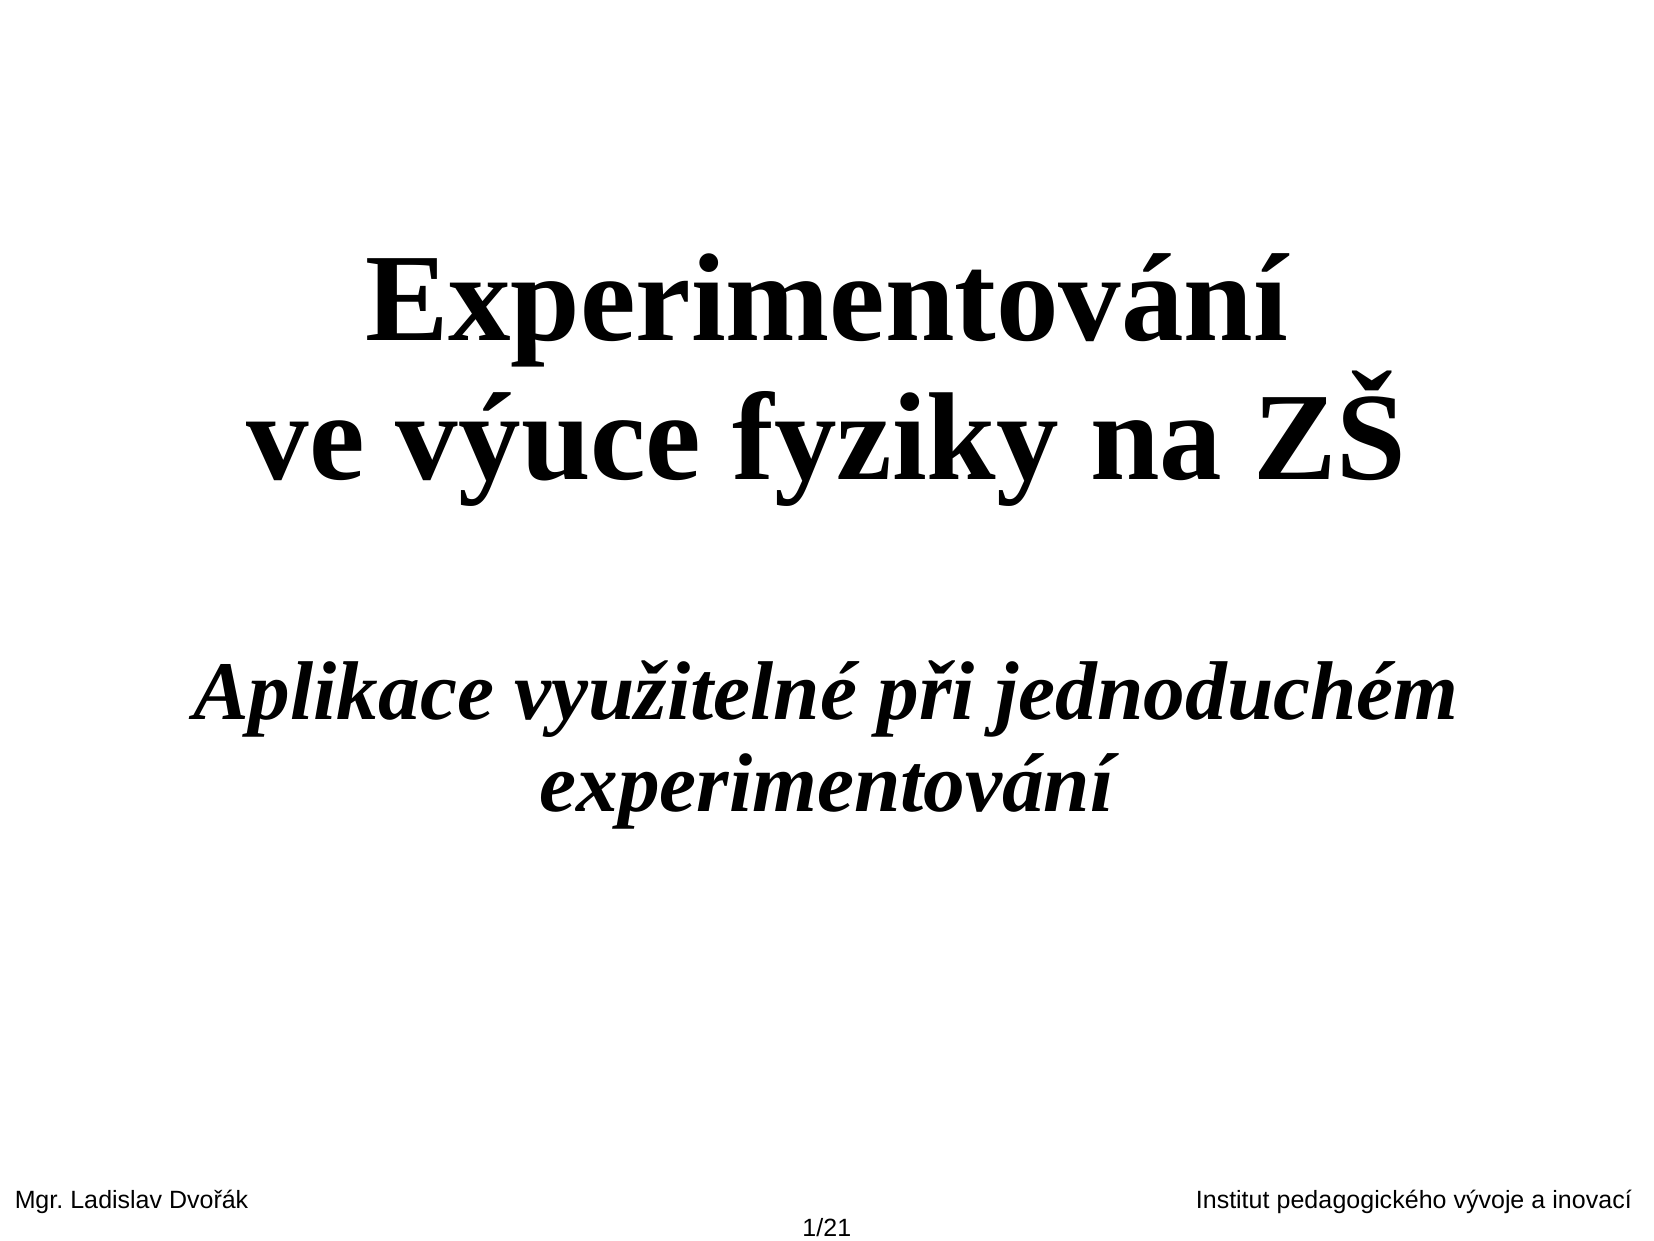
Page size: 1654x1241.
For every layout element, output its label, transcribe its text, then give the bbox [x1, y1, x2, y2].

text_box Mgr. Ladislav Dvořák Institut pedagogického vývoje a inovací <číslo>/21 [0, 1177, 1654, 1241]
subtitle Experimentování ve výuce fyziky na ZŠ Aplikace využitelné při jednoduchém experimentování [82, 49, 1571, 1010]
